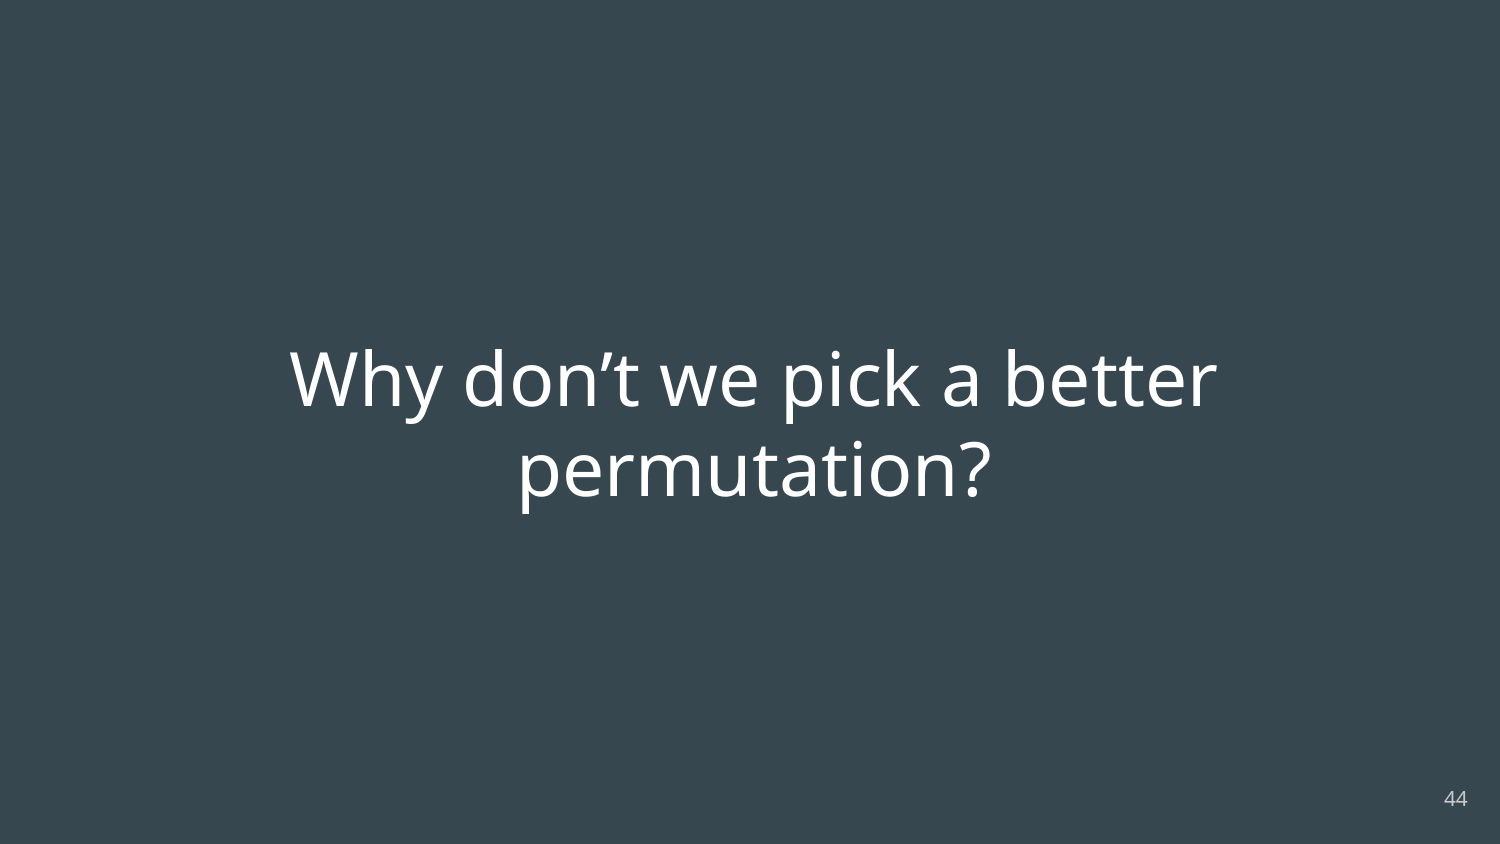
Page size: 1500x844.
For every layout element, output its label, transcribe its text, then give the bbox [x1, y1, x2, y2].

slide_number <number> [1392, 767, 1483, 833]
title Why don’t we pick a better permutation? [110, 351, 1399, 493]
